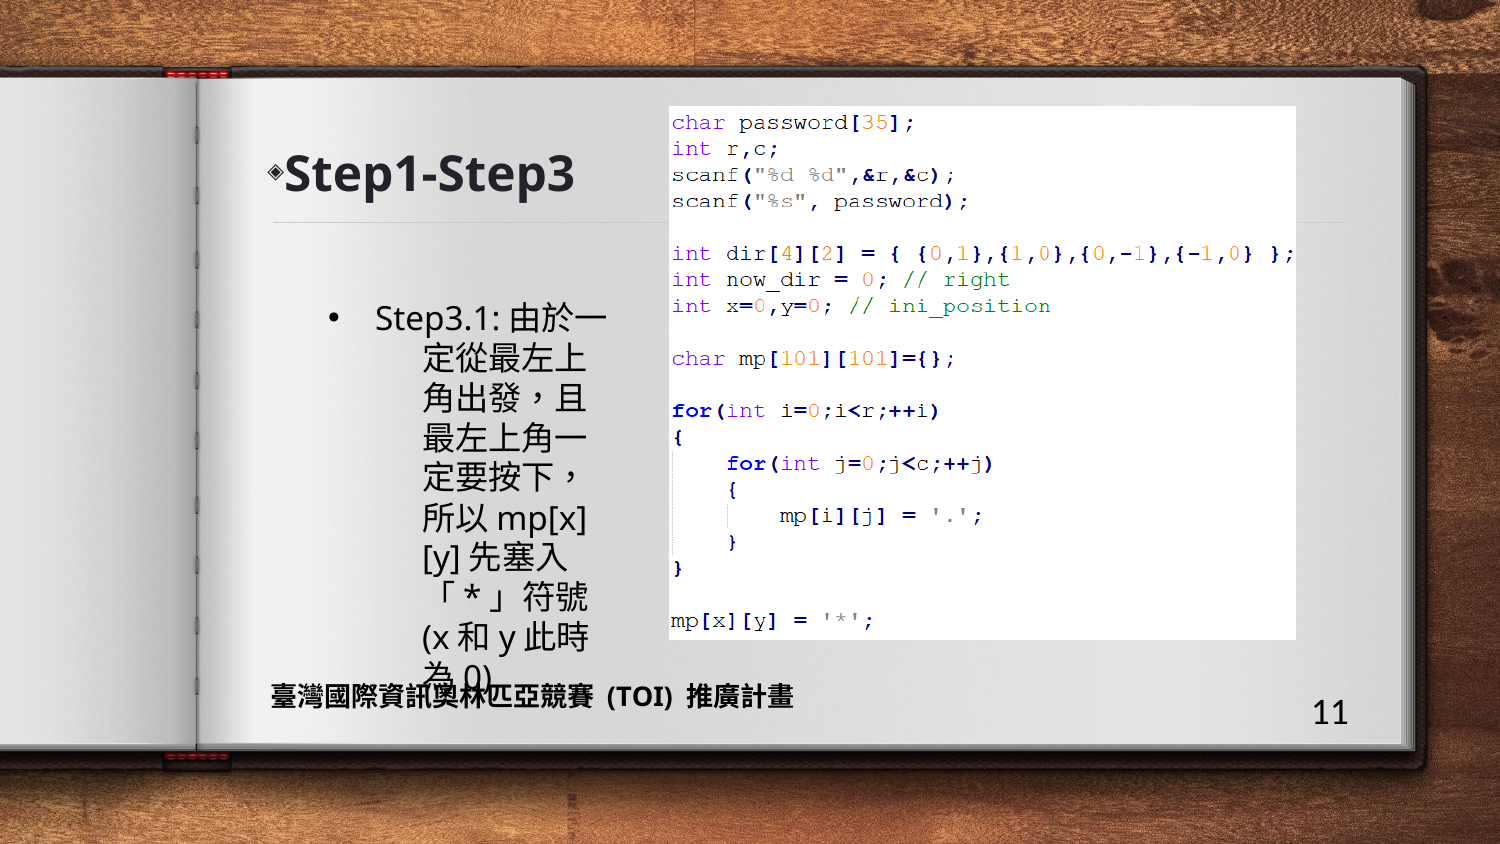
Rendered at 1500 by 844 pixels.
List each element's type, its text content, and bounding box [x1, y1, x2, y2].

text_box Step3.1:由於一定從最左上角出發，且最左上角一定要按下，所以mp[x][y]先塞入「*」符號(x和y此時為0) [313, 289, 627, 588]
picture [669, 106, 1296, 640]
text_box [1295, 672, 1386, 737]
list Step1-Step3 [252, 126, 669, 216]
